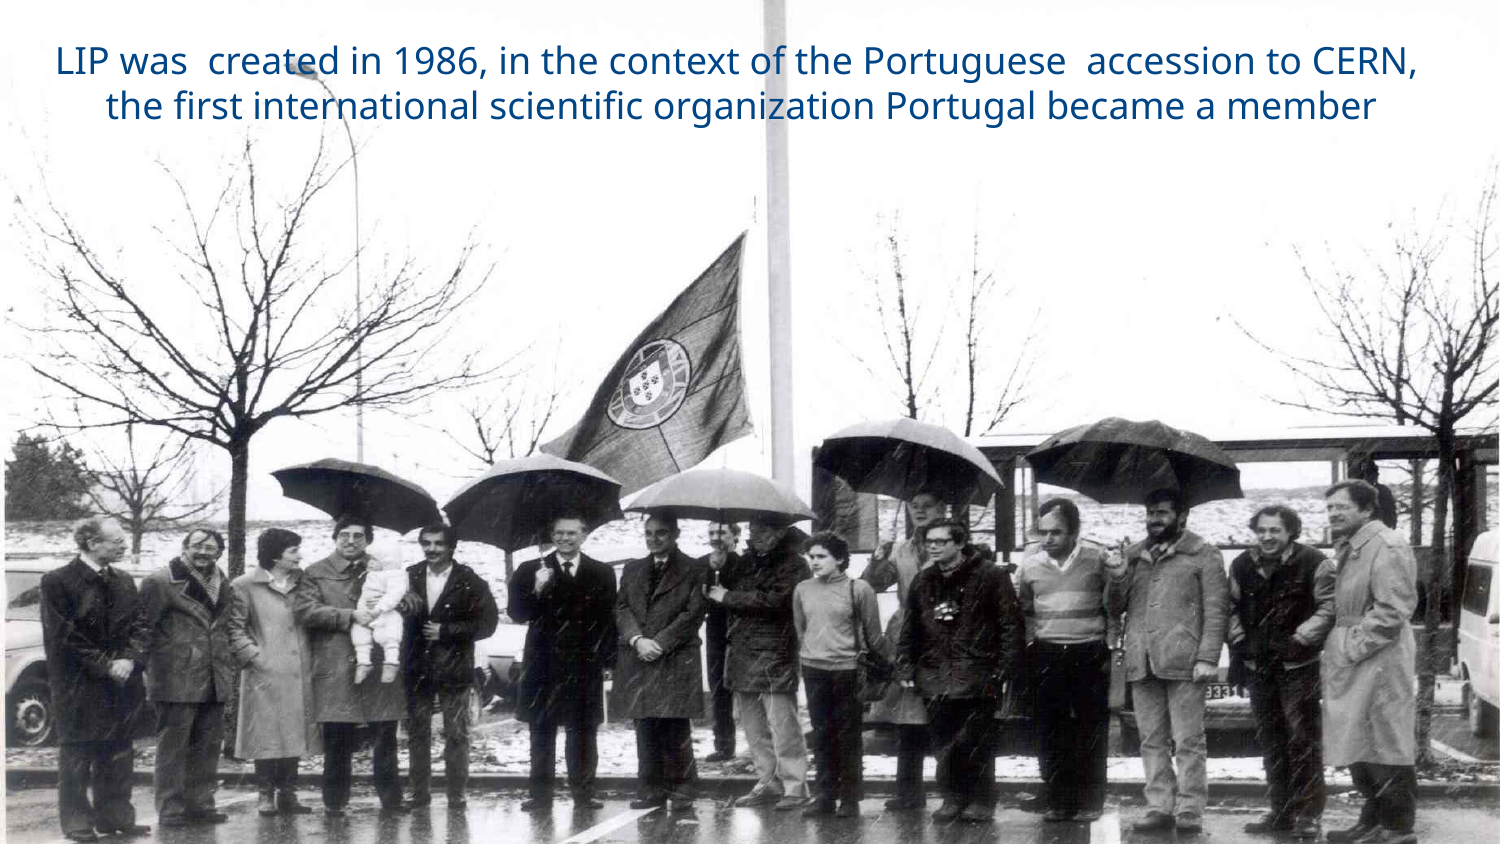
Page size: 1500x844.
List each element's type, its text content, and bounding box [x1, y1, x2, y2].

picture [0, 0, 1500, 844]
list LIP was created in 1986, in the context of the Portuguese accession to CERN, the first international scientific organization Portugal became a member [0, 23, 1462, 160]
